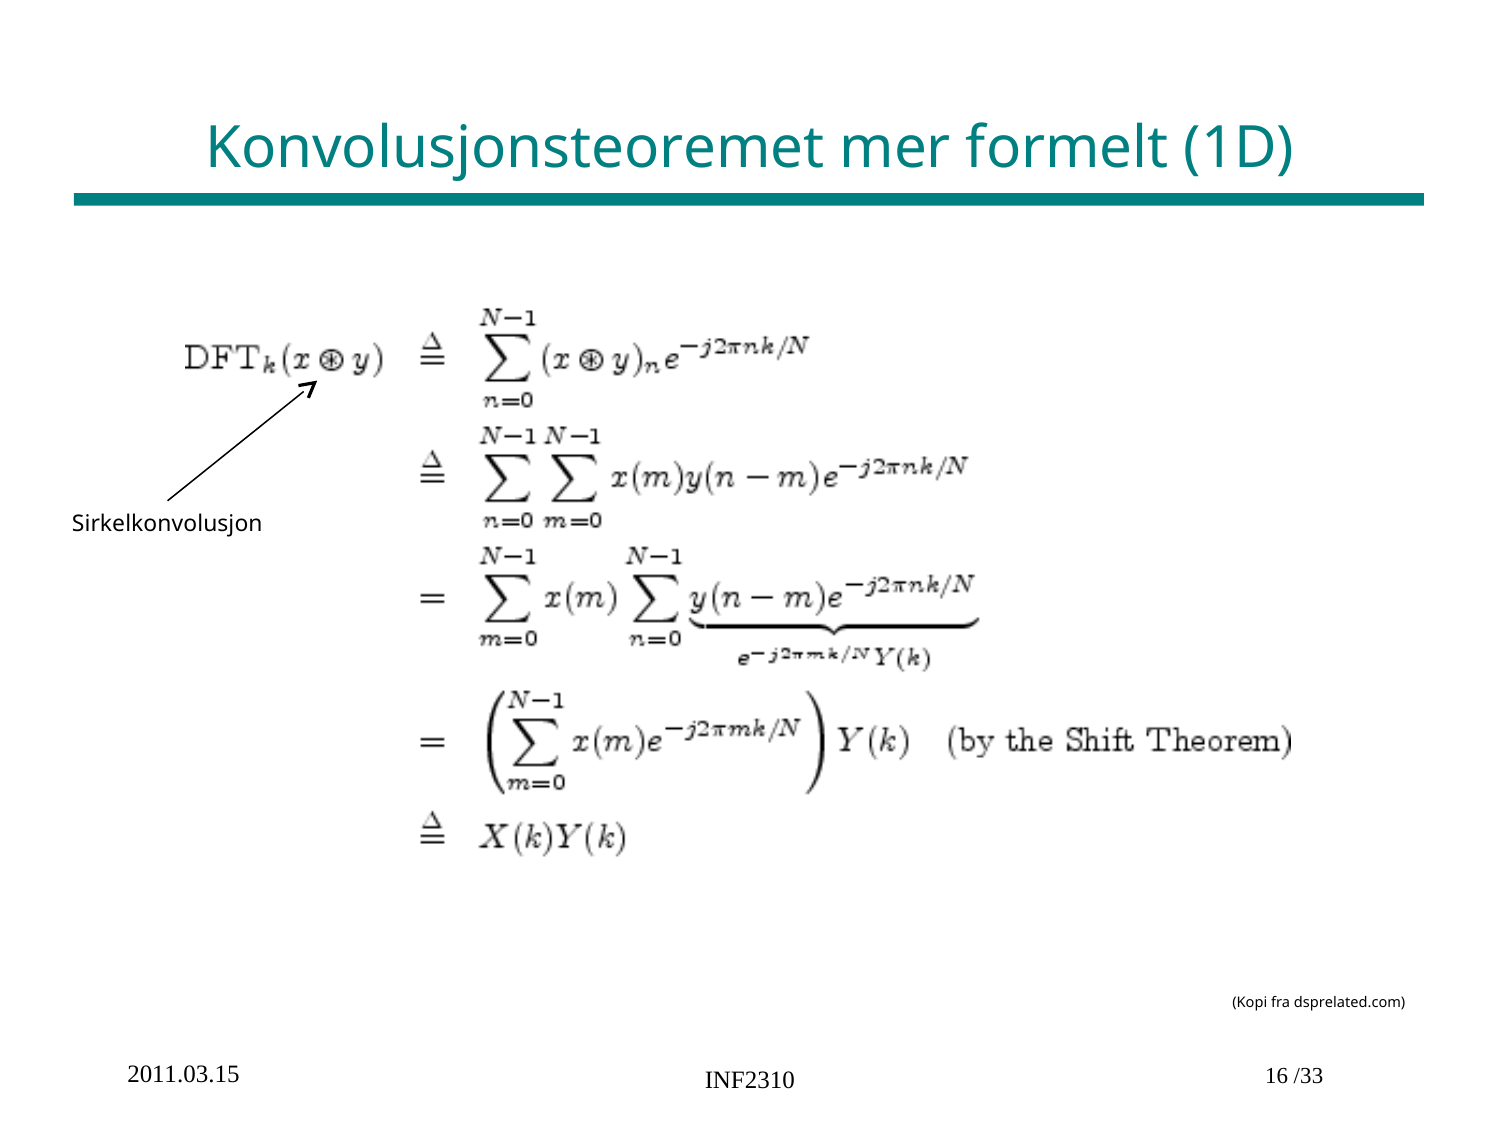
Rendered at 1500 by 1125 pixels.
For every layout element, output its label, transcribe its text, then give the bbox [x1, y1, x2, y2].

title Konvolusjonsteoremet mer formelt (1D) [112, 62, 1388, 225]
text_box (Kopi fra dsprelated.com) [1217, 985, 1421, 1019]
text_box Sirkelkonvolusjon [57, 500, 279, 544]
picture [185, 294, 1291, 859]
